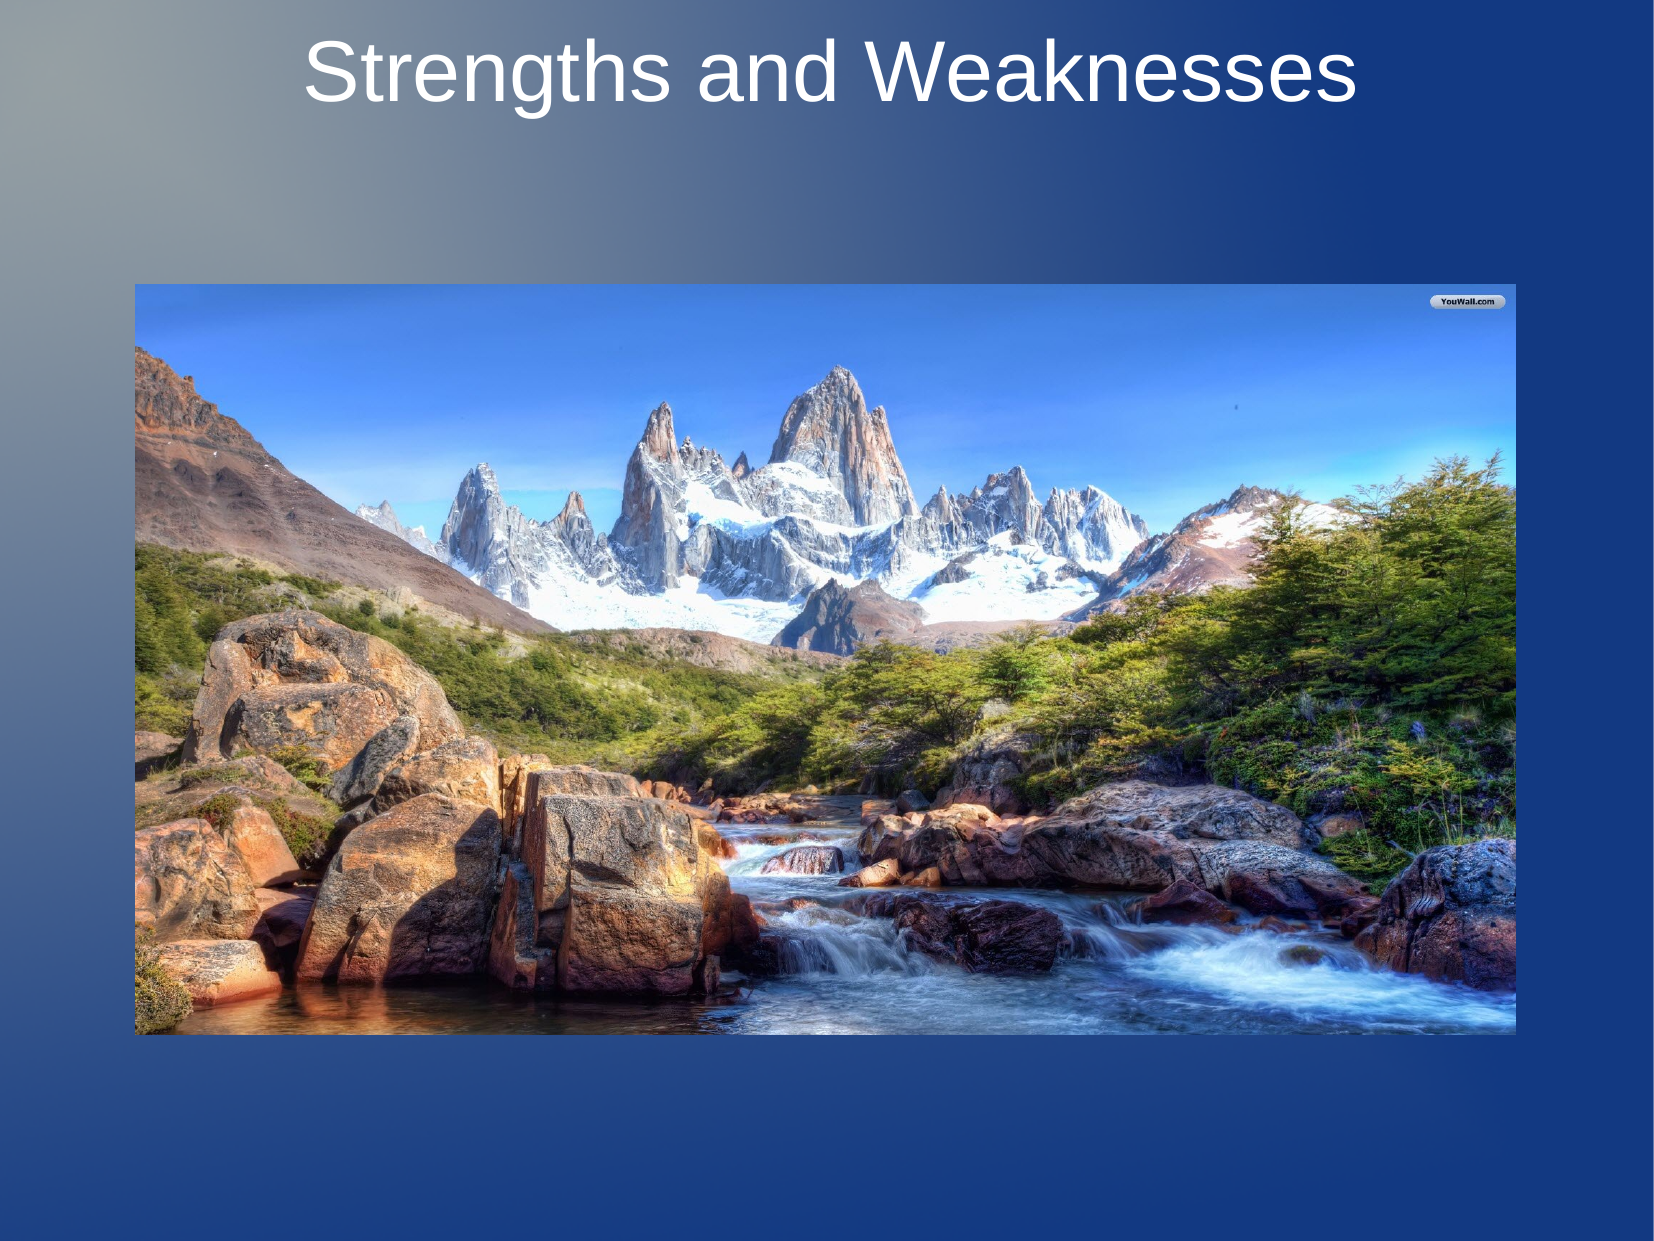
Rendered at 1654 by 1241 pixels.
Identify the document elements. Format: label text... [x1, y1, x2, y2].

title Strengths and Weaknesses [86, 23, 1576, 121]
picture [0, 0, 1654, 1241]
